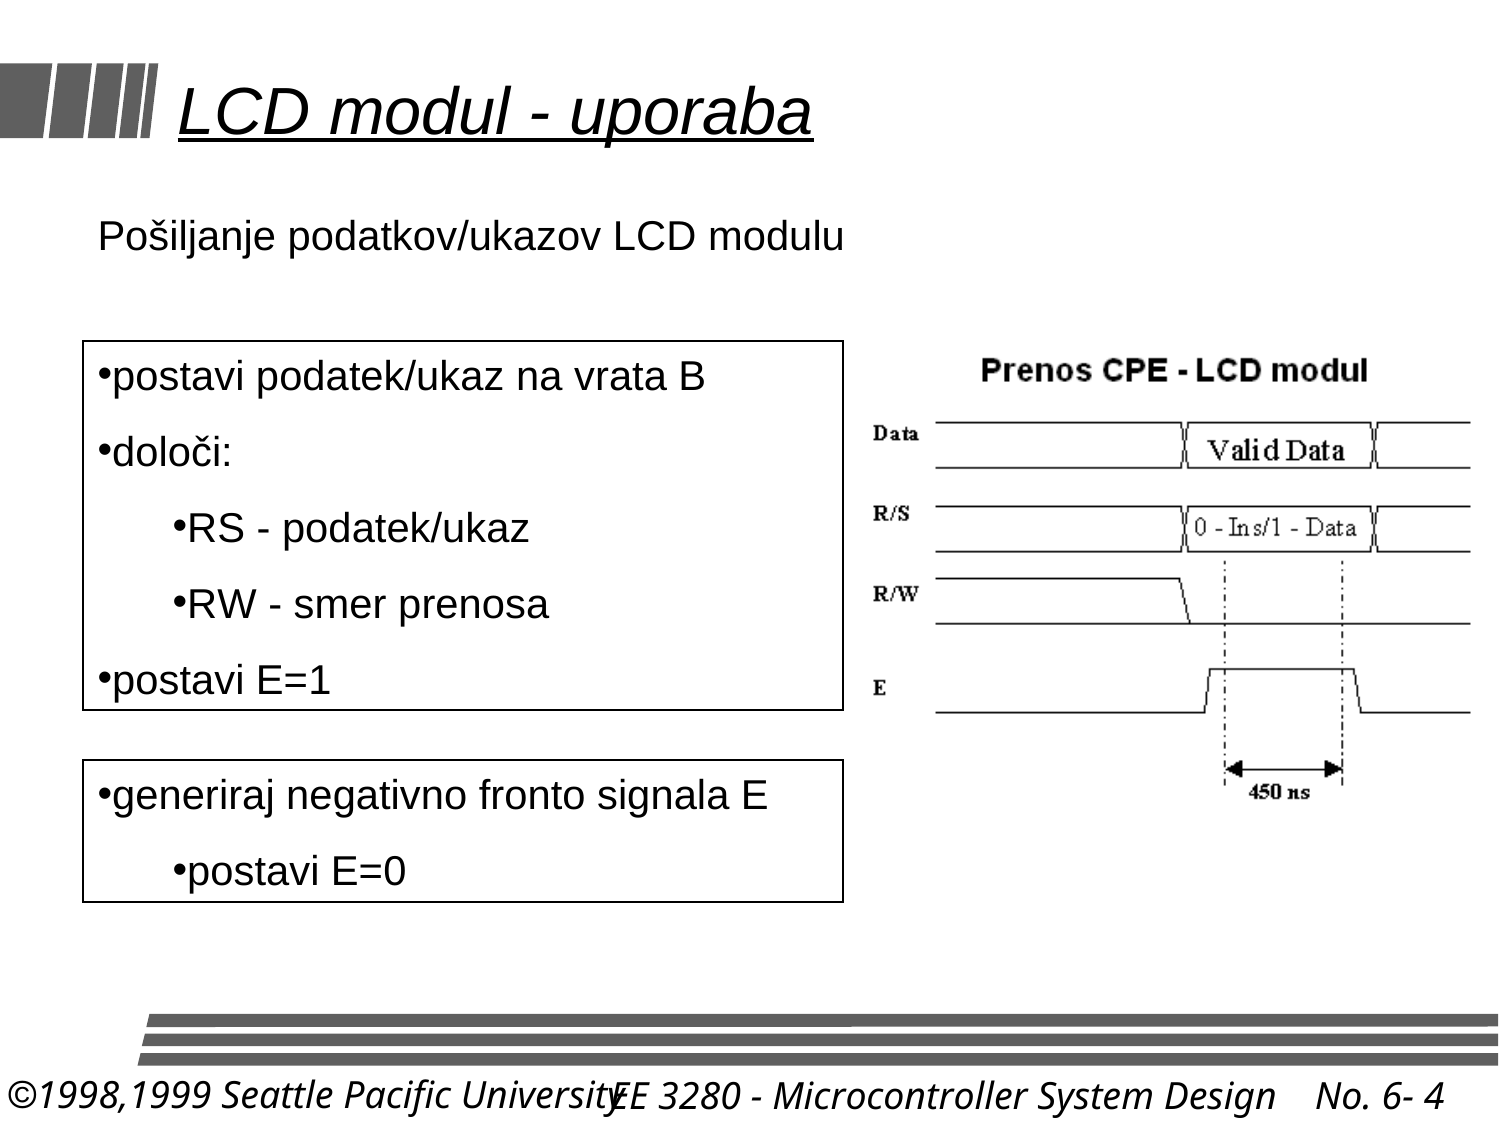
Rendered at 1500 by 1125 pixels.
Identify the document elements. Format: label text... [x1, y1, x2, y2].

text_box postavi podatek/ukaz na vrata B določi: RS - podatek/ukaz RW - smer prenosa postavi E=1 [82, 340, 844, 711]
text_box LCD modul - uporaba [162, 60, 1350, 154]
chart [842, 340, 1500, 806]
text_box generiraj negativno fronto signala E postavi E=0 [82, 760, 844, 902]
text_box Pošiljanje podatkov/ukazov LCD modulu [82, 201, 1458, 267]
